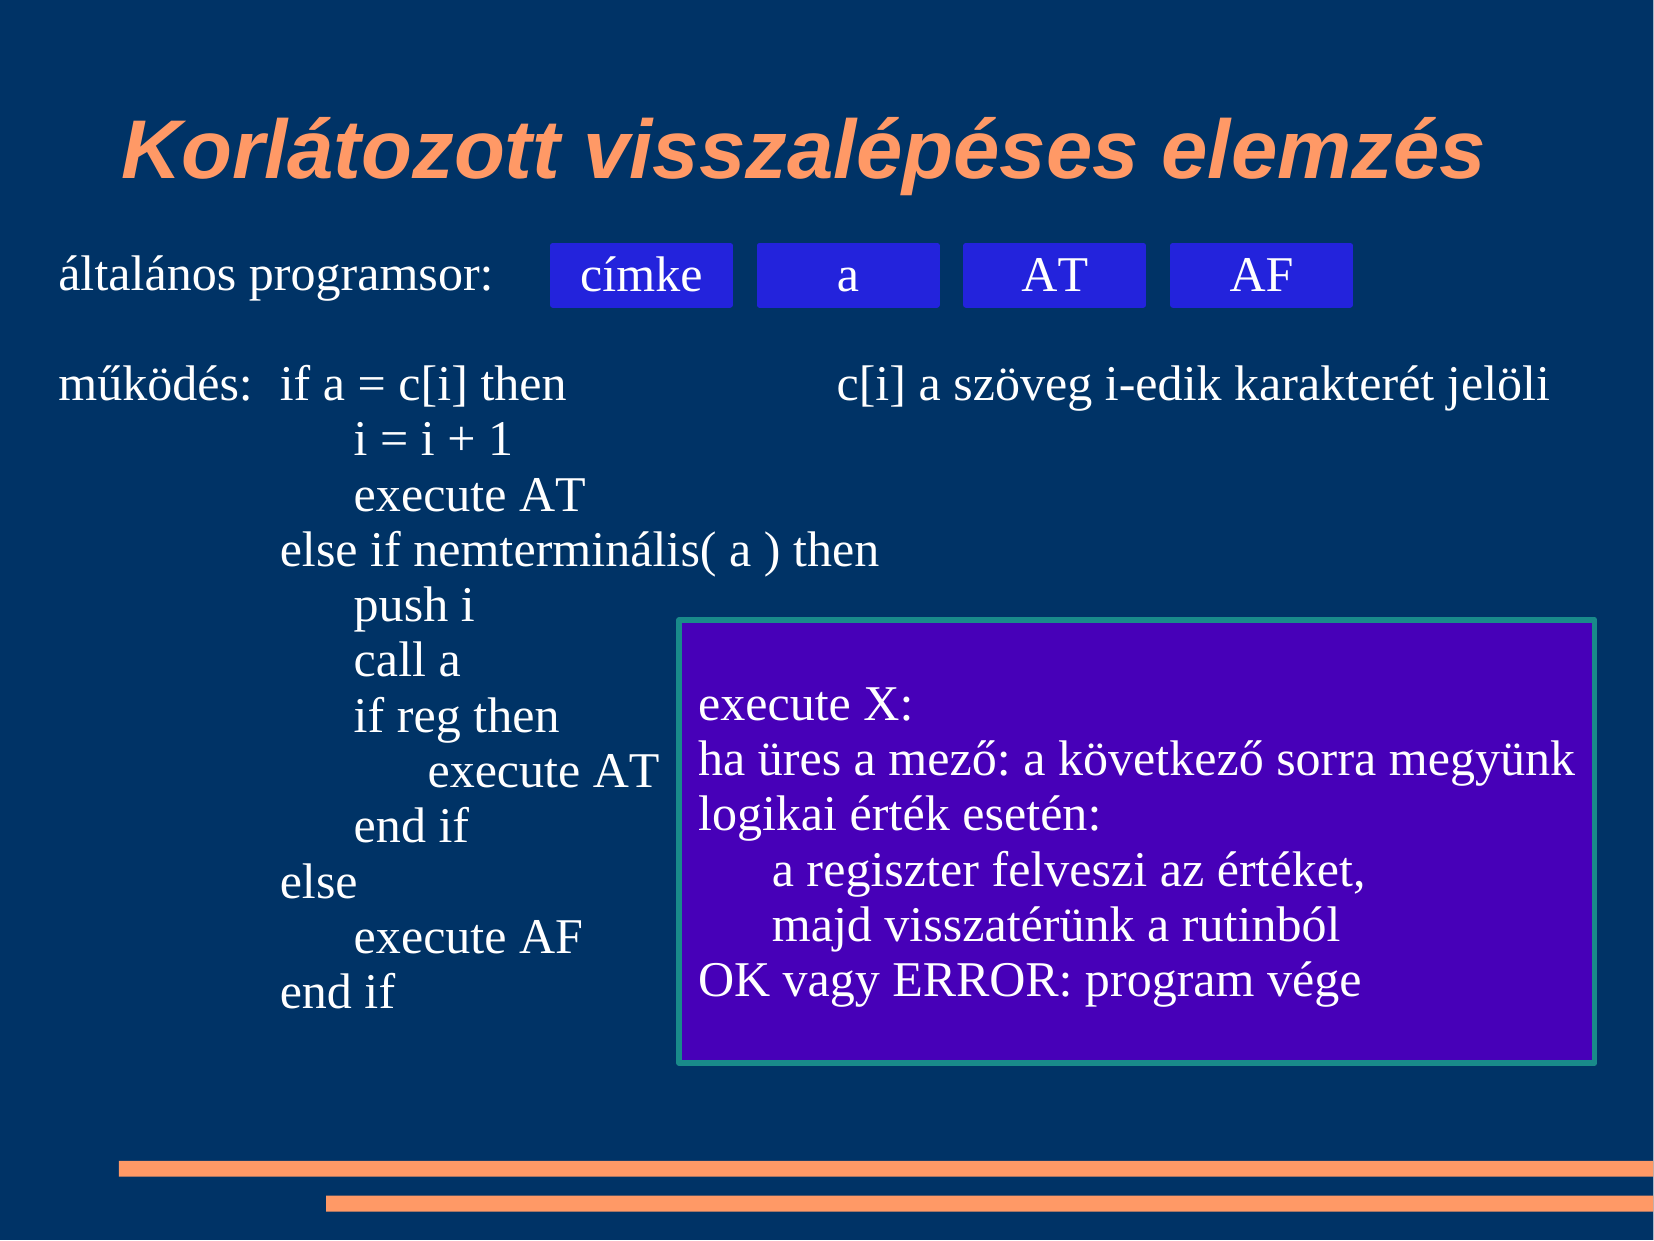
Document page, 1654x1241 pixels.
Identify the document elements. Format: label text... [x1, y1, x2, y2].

text_box általános programsor: működés: if a = c[i] then c[i] a szöveg i-edik karakterét jelöli i = i + 1 execute AT else if nemterminális( a ) then push i call a if reg then execute AT end if else execute AF end if [58, 245, 1551, 1093]
title Korlátozott visszalépéses elemzés [121, 46, 1534, 245]
text_box execute X: ha üres a mező: a következő sorra megyünk logikai érték esetén: a regiszter felveszi az értéket, majd visszatérünk a rutinból OK vagy ERROR: program vége [679, 620, 1595, 1063]
